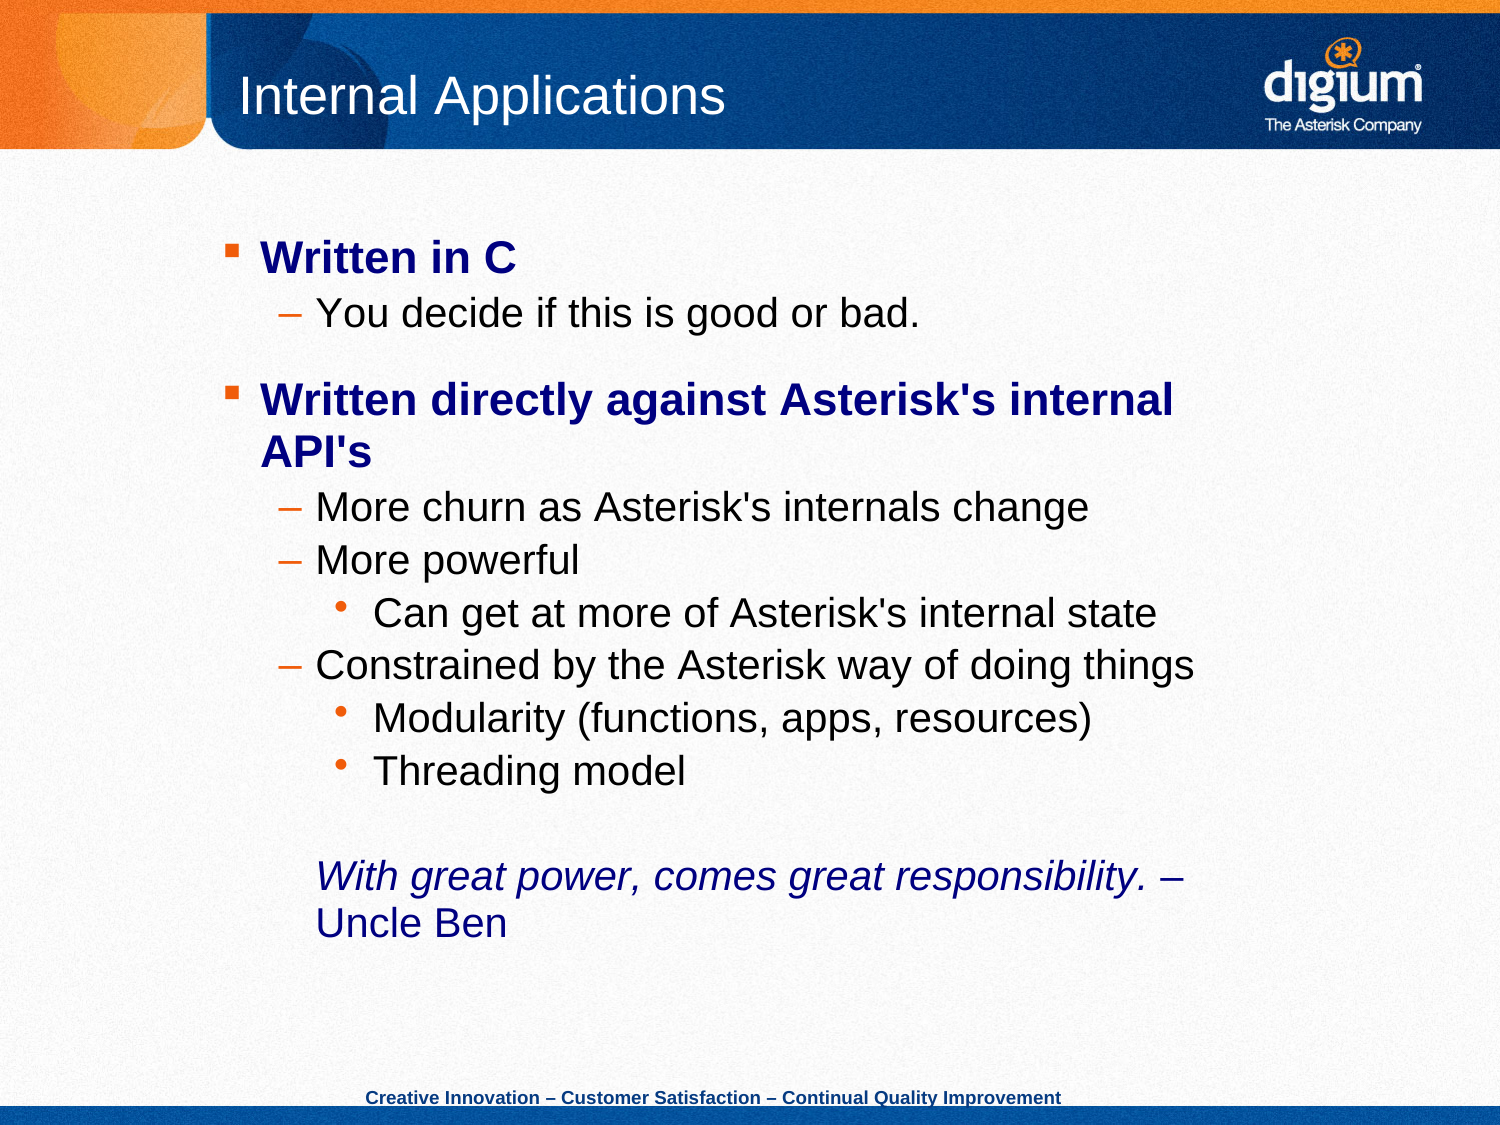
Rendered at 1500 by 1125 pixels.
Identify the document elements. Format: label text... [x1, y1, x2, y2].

picture [0, 0, 1500, 1125]
title Internal Applications [238, 27, 1243, 127]
list Written in C You decide if this is good or bad. Written directly against Asterisk's internal API's More churn as Asterisk's internals change More powerful Can get at more of Asterisk's internal state Constrained by the Asterisk way of doing things Modularity (functions, apps, resources) Threading model With great power, comes great responsibility. – Uncle Ben [206, 224, 1301, 967]
